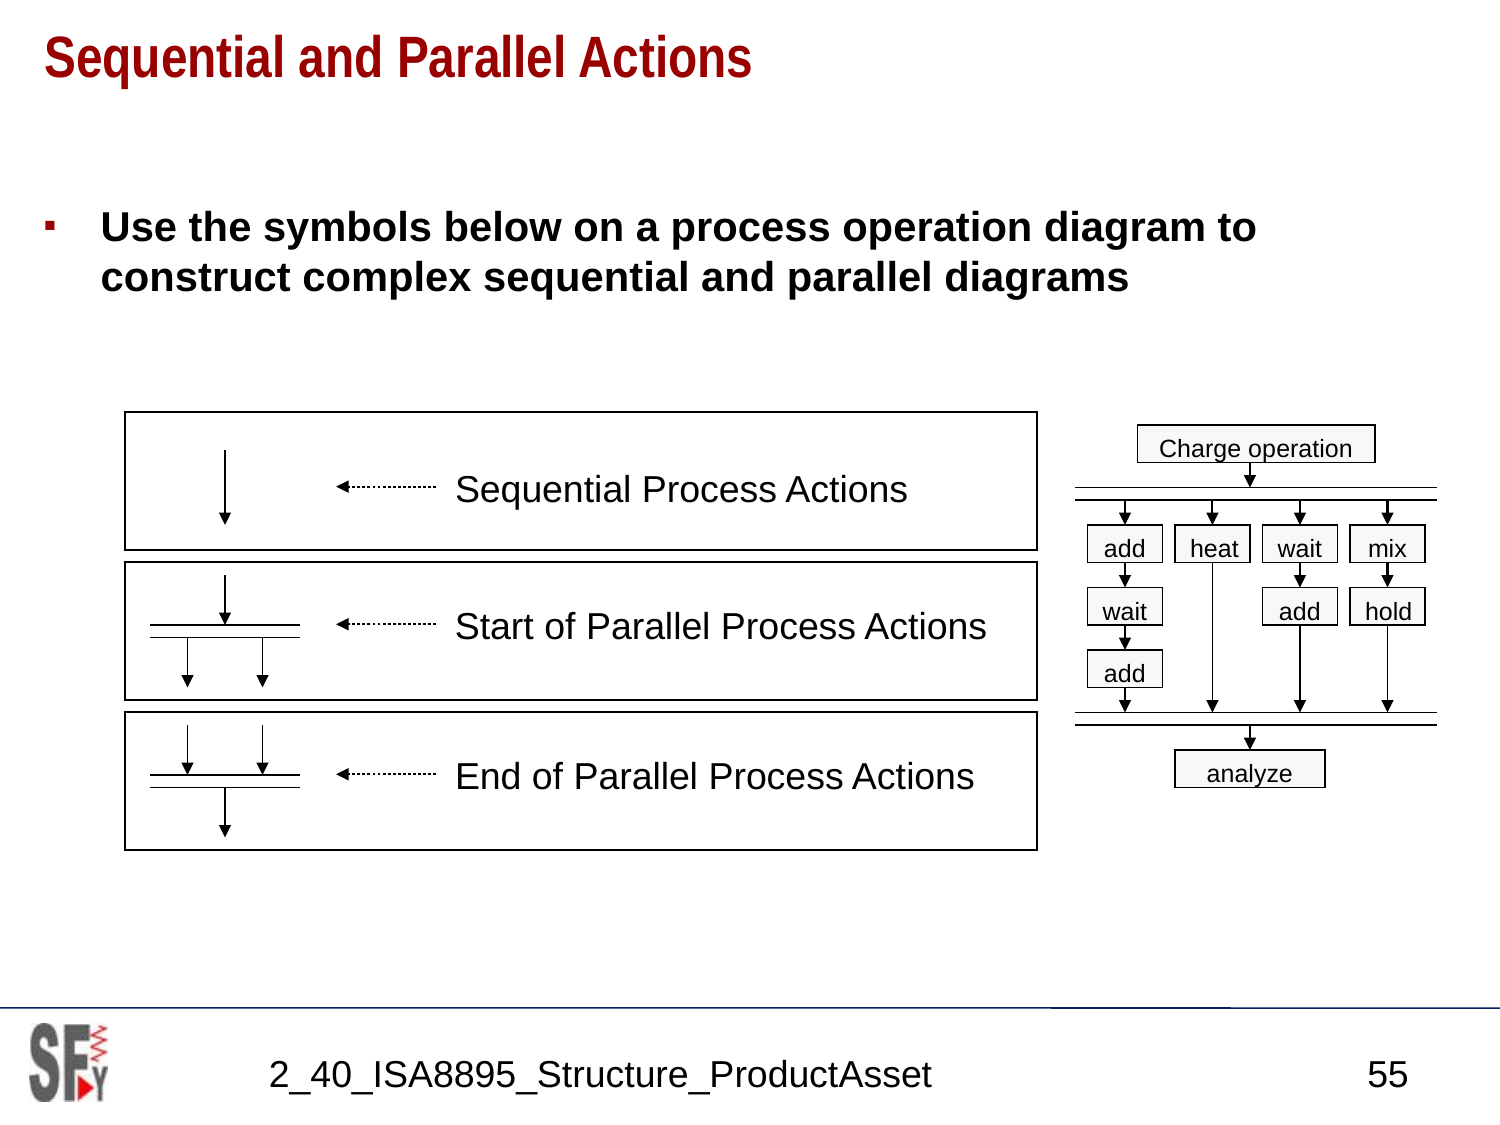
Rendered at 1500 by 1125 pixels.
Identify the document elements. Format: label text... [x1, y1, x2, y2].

text_box mix [1349, 525, 1425, 563]
text_box add [1262, 587, 1338, 625]
text_box [124, 412, 1038, 550]
title Sequential and Parallel Actions [29, 12, 1471, 138]
text_box hold [1349, 587, 1425, 625]
text_box End of Parallel Process Actions [439, 737, 991, 806]
text_box wait [1087, 587, 1163, 625]
text_box Start of Parallel Process Actions [439, 587, 1003, 656]
list Use the symbols below on a process operation diagram to construct complex sequential and parallel diagrams [29, 184, 1471, 462]
text_box add [1087, 650, 1163, 688]
text_box add [1087, 525, 1163, 563]
text_box wait [1262, 525, 1338, 563]
text_box [124, 712, 1038, 850]
text_box Sequential Process Actions [439, 450, 924, 518]
text_box Charge operation [1137, 425, 1375, 463]
picture [29, 1023, 108, 1102]
text_box [124, 562, 1038, 700]
footer 2_40_ISA8895_Structure_ProductAsset [253, 1034, 1336, 1103]
text_box analyze [1174, 750, 1325, 788]
text_box heat [1174, 525, 1250, 563]
slide_number <numéro> [1352, 1034, 1490, 1103]
